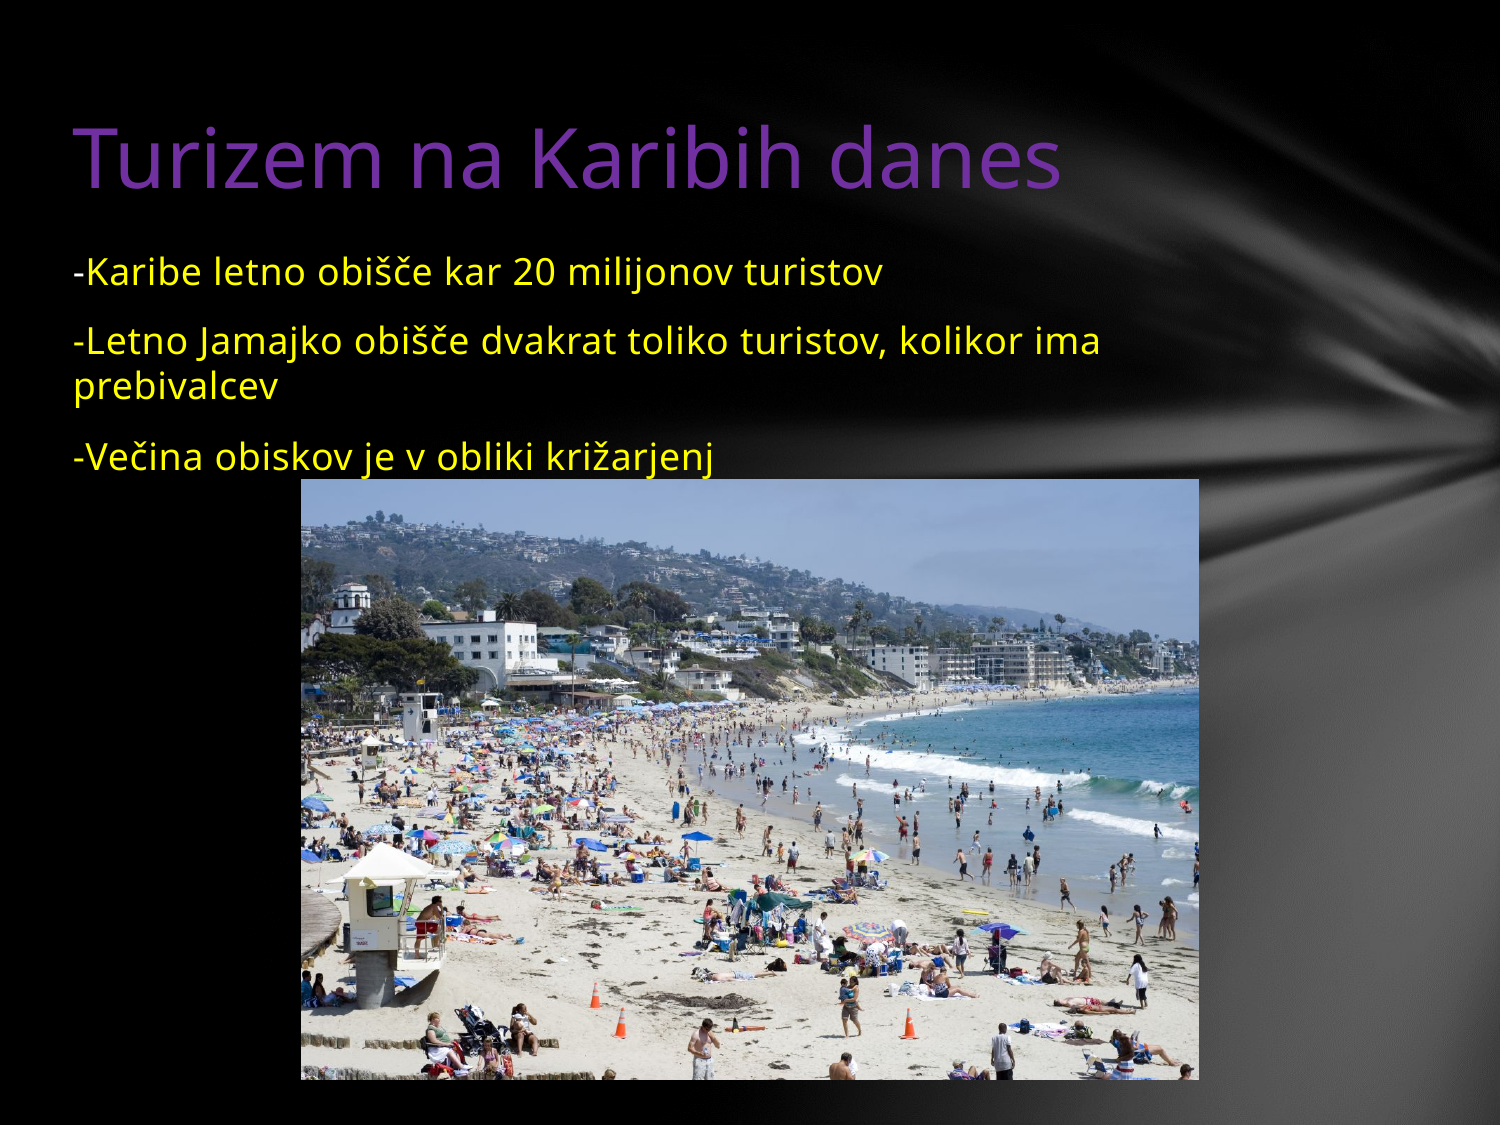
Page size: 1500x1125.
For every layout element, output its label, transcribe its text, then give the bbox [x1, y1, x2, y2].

picture [0, 0, 1500, 1125]
title Turizem na Karibih danes [57, 37, 1318, 213]
list -Karibe letno obišče kar 20 milijonov turistov -Letno Jamajko obišče dvakrat toliko turistov, kolikor ima prebivalcev -Večina obiskov je v obliki križarjenj [57, 240, 1318, 1016]
